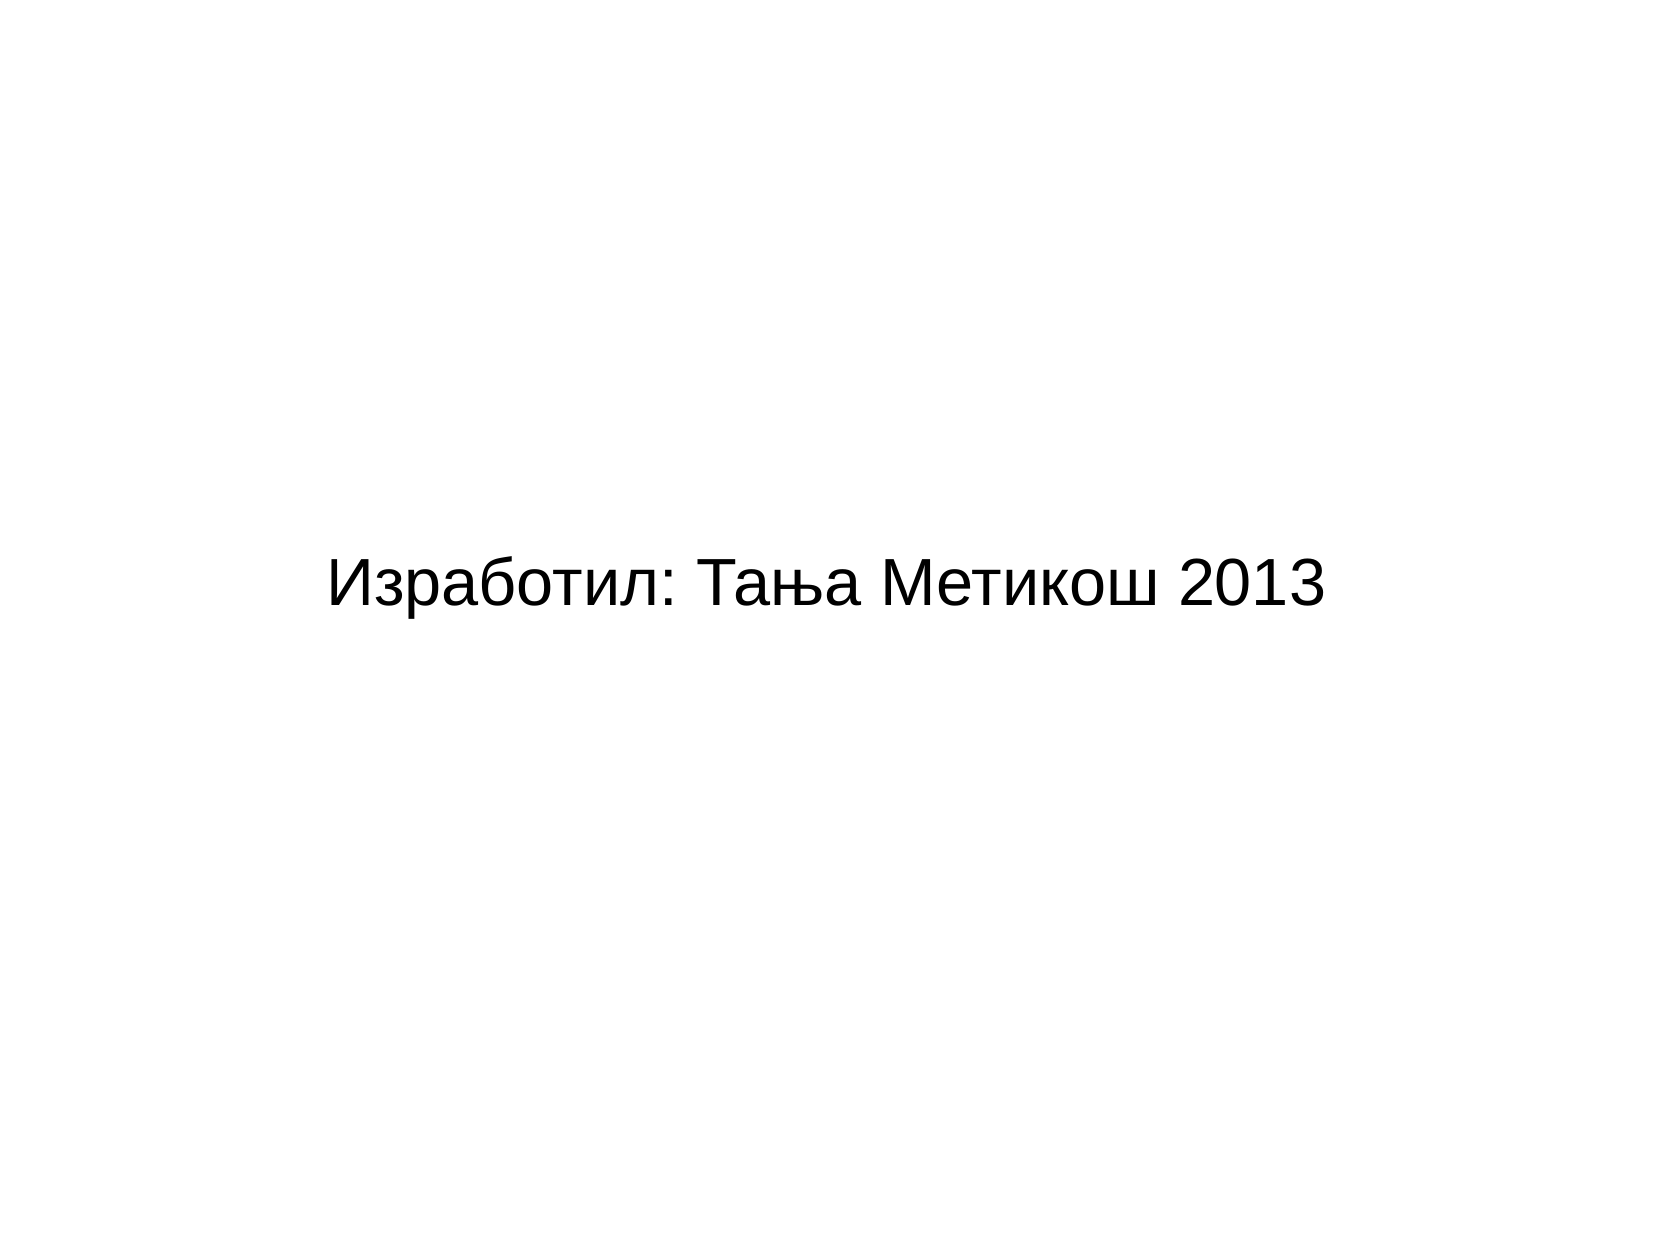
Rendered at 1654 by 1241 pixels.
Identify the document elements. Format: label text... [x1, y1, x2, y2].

subtitle Изработил: Тања Метикош 2013 [82, 56, 1571, 1102]
